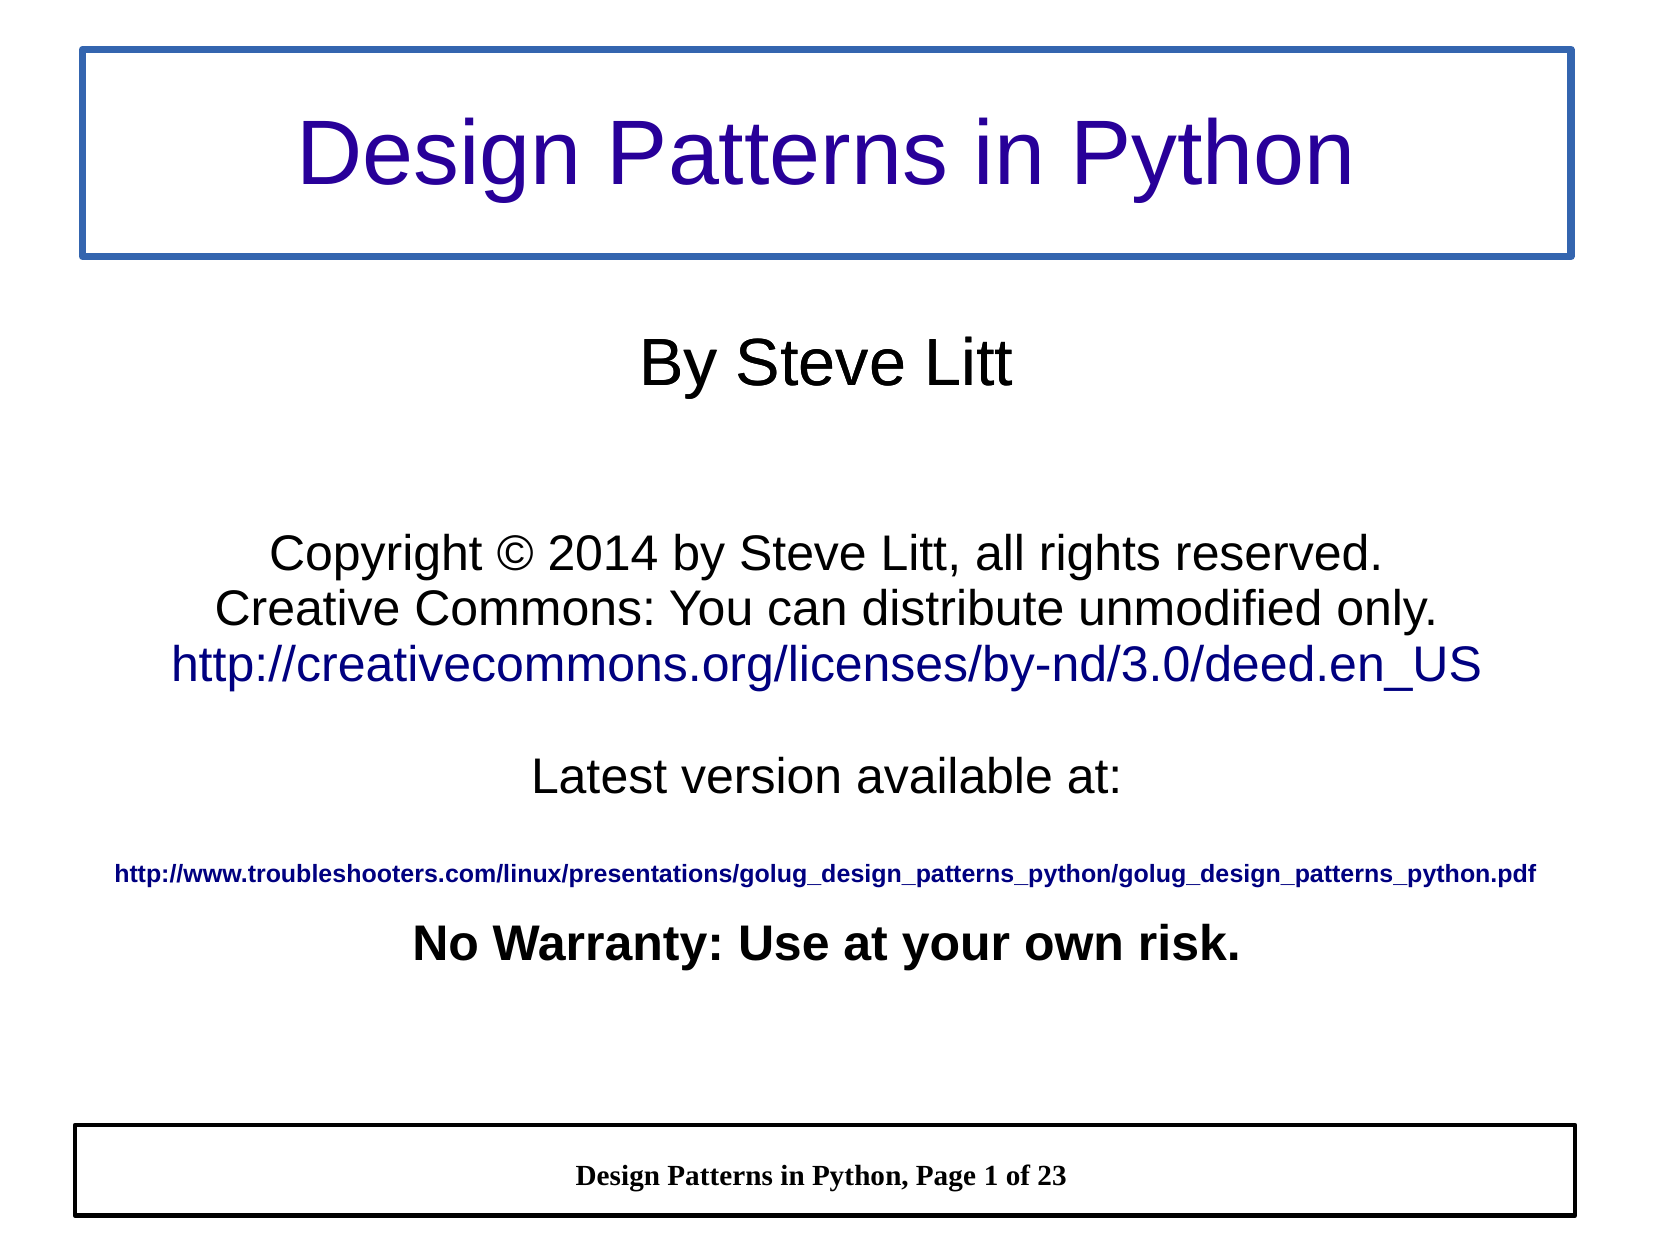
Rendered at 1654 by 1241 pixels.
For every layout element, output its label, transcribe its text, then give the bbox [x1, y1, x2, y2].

title Design Patterns in Python [82, 49, 1571, 257]
text_box Copyright © 2014 by Steve Litt, all rights reserved. Creative Commons: You can distribute unmodified only. http://creativecommons.org/licenses/by-nd/3.0/deed.en_US Latest version available at: http://www.troubleshooters.com/linux/presentations/golug_design_patterns_python/golug_design_patterns_python.pdf No Warranty: Use at your own risk. [82, 522, 1571, 1030]
text_box By Steve Litt [82, 290, 1571, 436]
